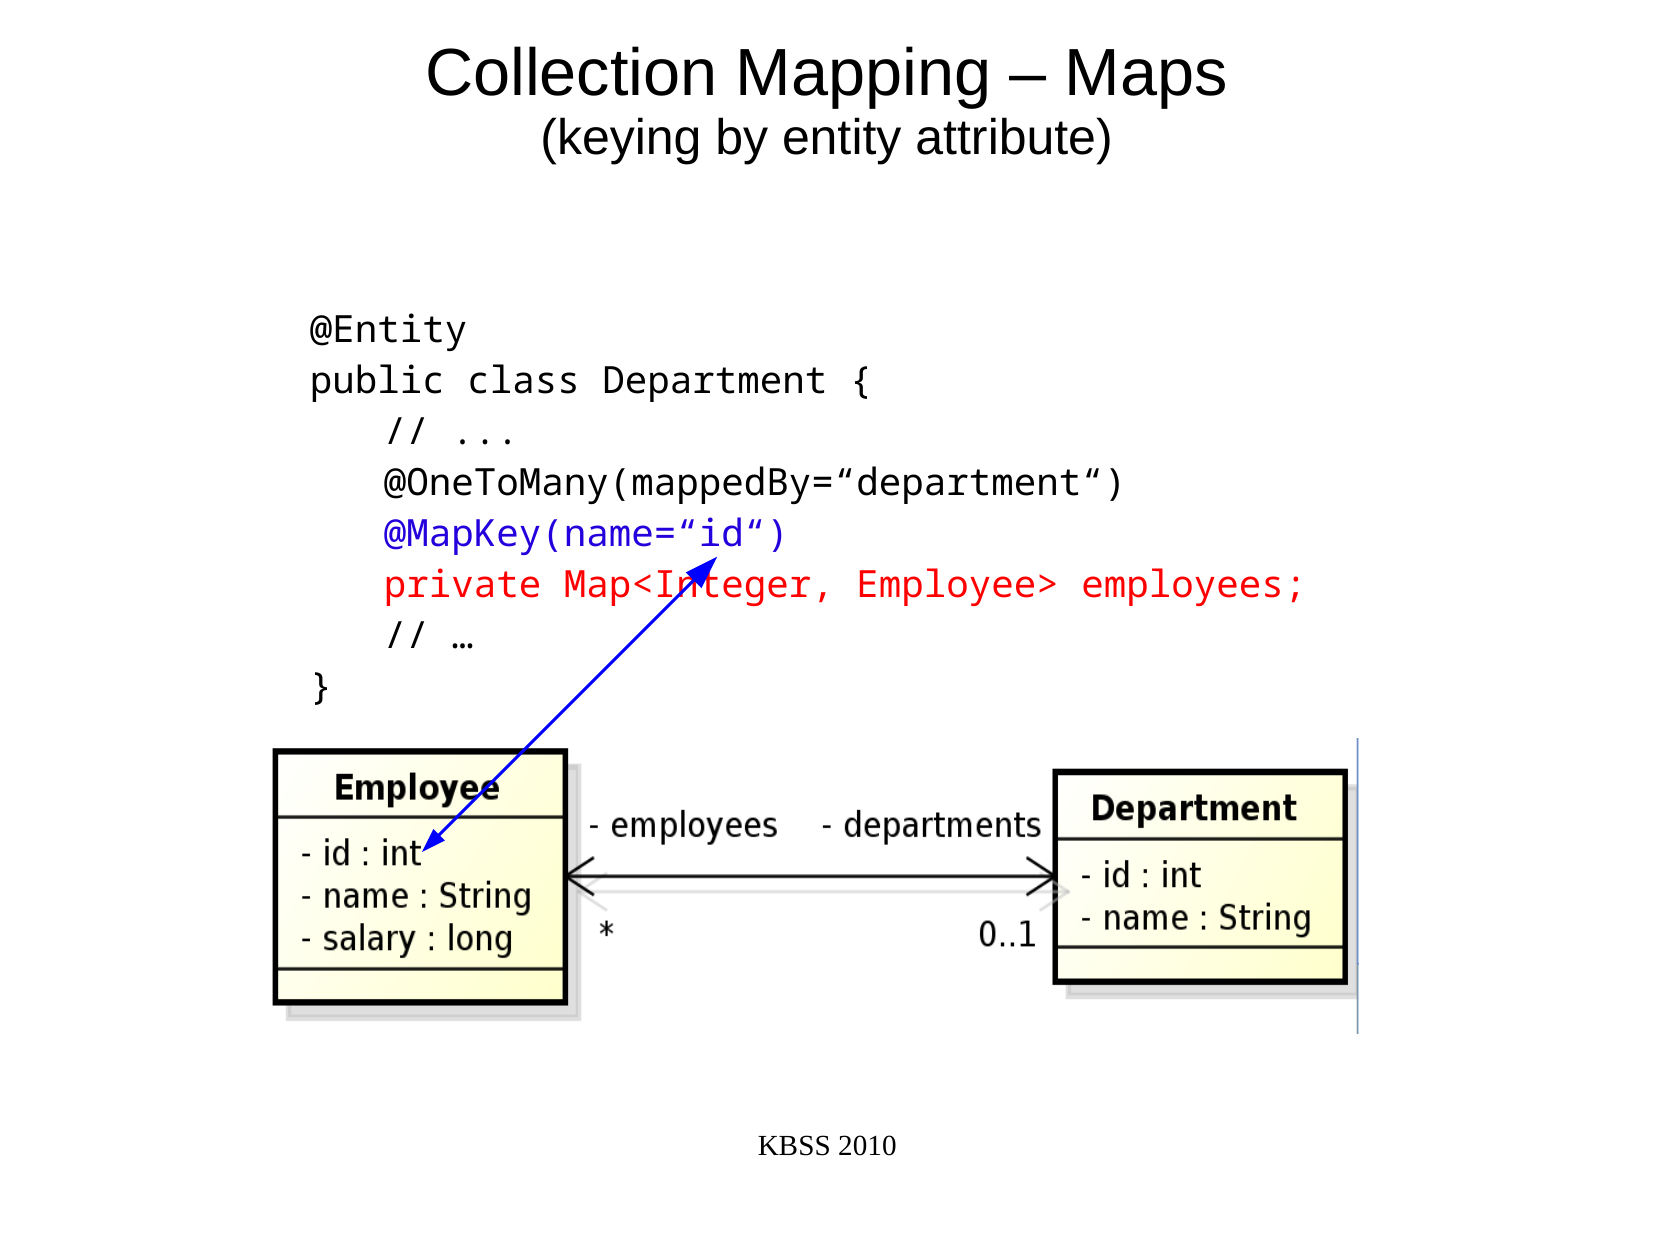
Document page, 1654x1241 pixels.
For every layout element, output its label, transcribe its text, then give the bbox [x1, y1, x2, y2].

picture [265, 738, 1359, 1034]
text_box @Entity public class Department { // ... @OneToMany(mappedBy=“department“) @MapKey(name=“id“) private Map<Integer, Employee> employees; // … } [295, 295, 1322, 659]
title Collection Mapping – Maps (keying by entity attribute) [0, 3, 1654, 196]
